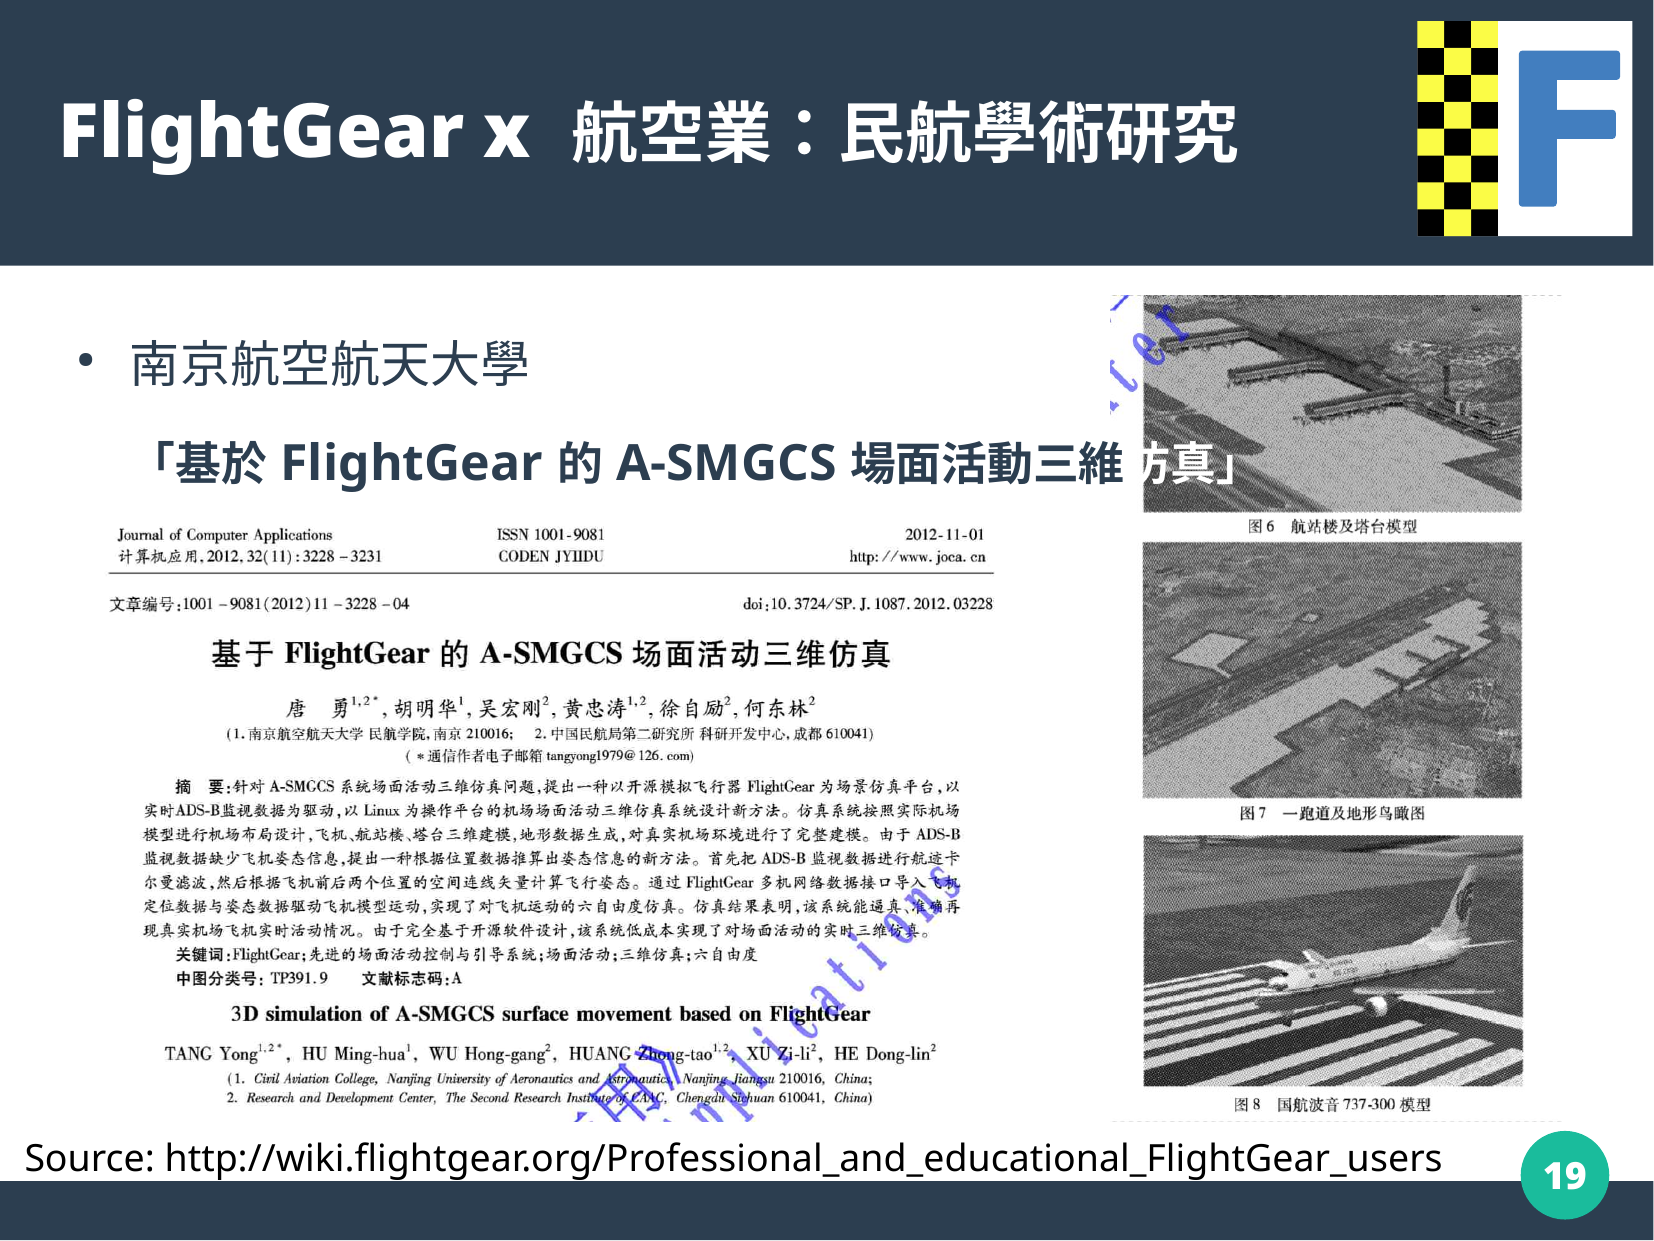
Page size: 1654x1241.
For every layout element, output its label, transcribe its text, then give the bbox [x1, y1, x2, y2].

picture [1110, 295, 1562, 324]
title FlightGear x 航空業：民航學術研究 [59, 49, 1595, 207]
picture [59, 506, 1063, 1123]
text_box Source: http://wiki.flightgear.org/Professional_and_educational_FlightGear_users [0, 1123, 1545, 1187]
list 南京航空航天大學 「基於FlightGear的A-SMGCS場面活動三維仿真」 [59, 324, 1595, 1152]
